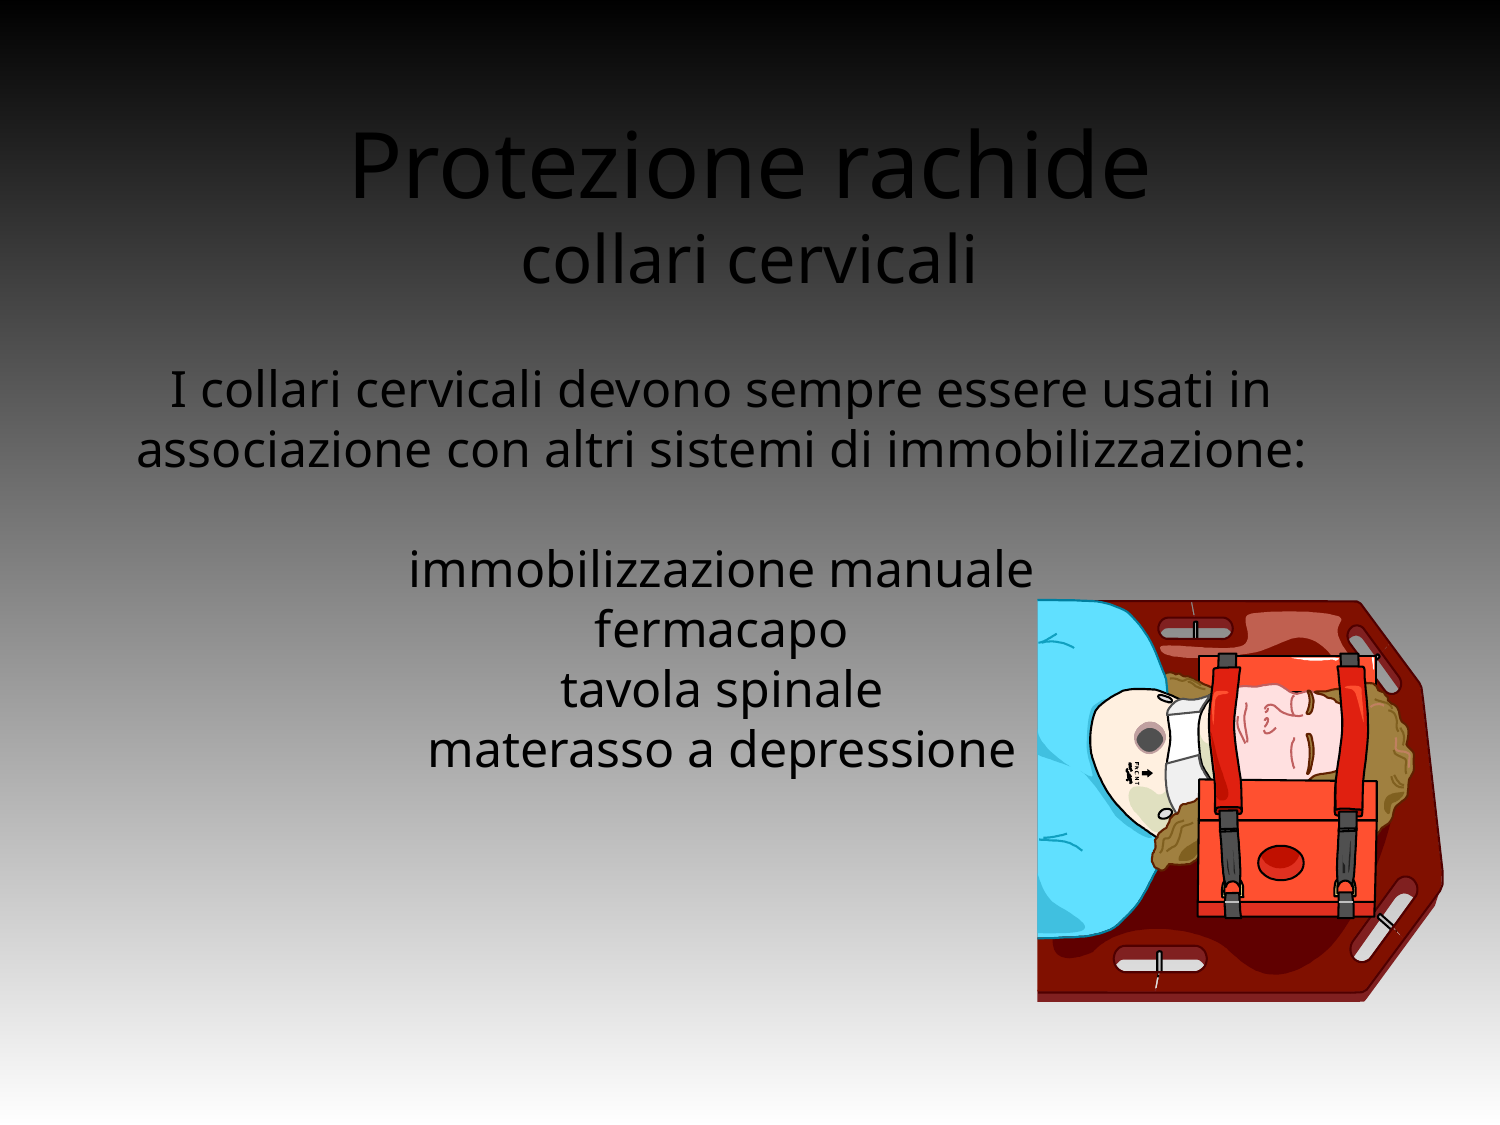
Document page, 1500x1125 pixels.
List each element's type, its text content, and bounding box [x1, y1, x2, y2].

title Protezione rachide collari cervicali [112, 99, 1388, 288]
subtitle I collari cervicali devono sempre essere usati in associazione con altri sistemi di immobilizzazione: immobilizzazione manuale fermacapo tavola spinale materasso a depressione [55, 350, 1389, 1029]
text_box [1037, 602, 1441, 1002]
